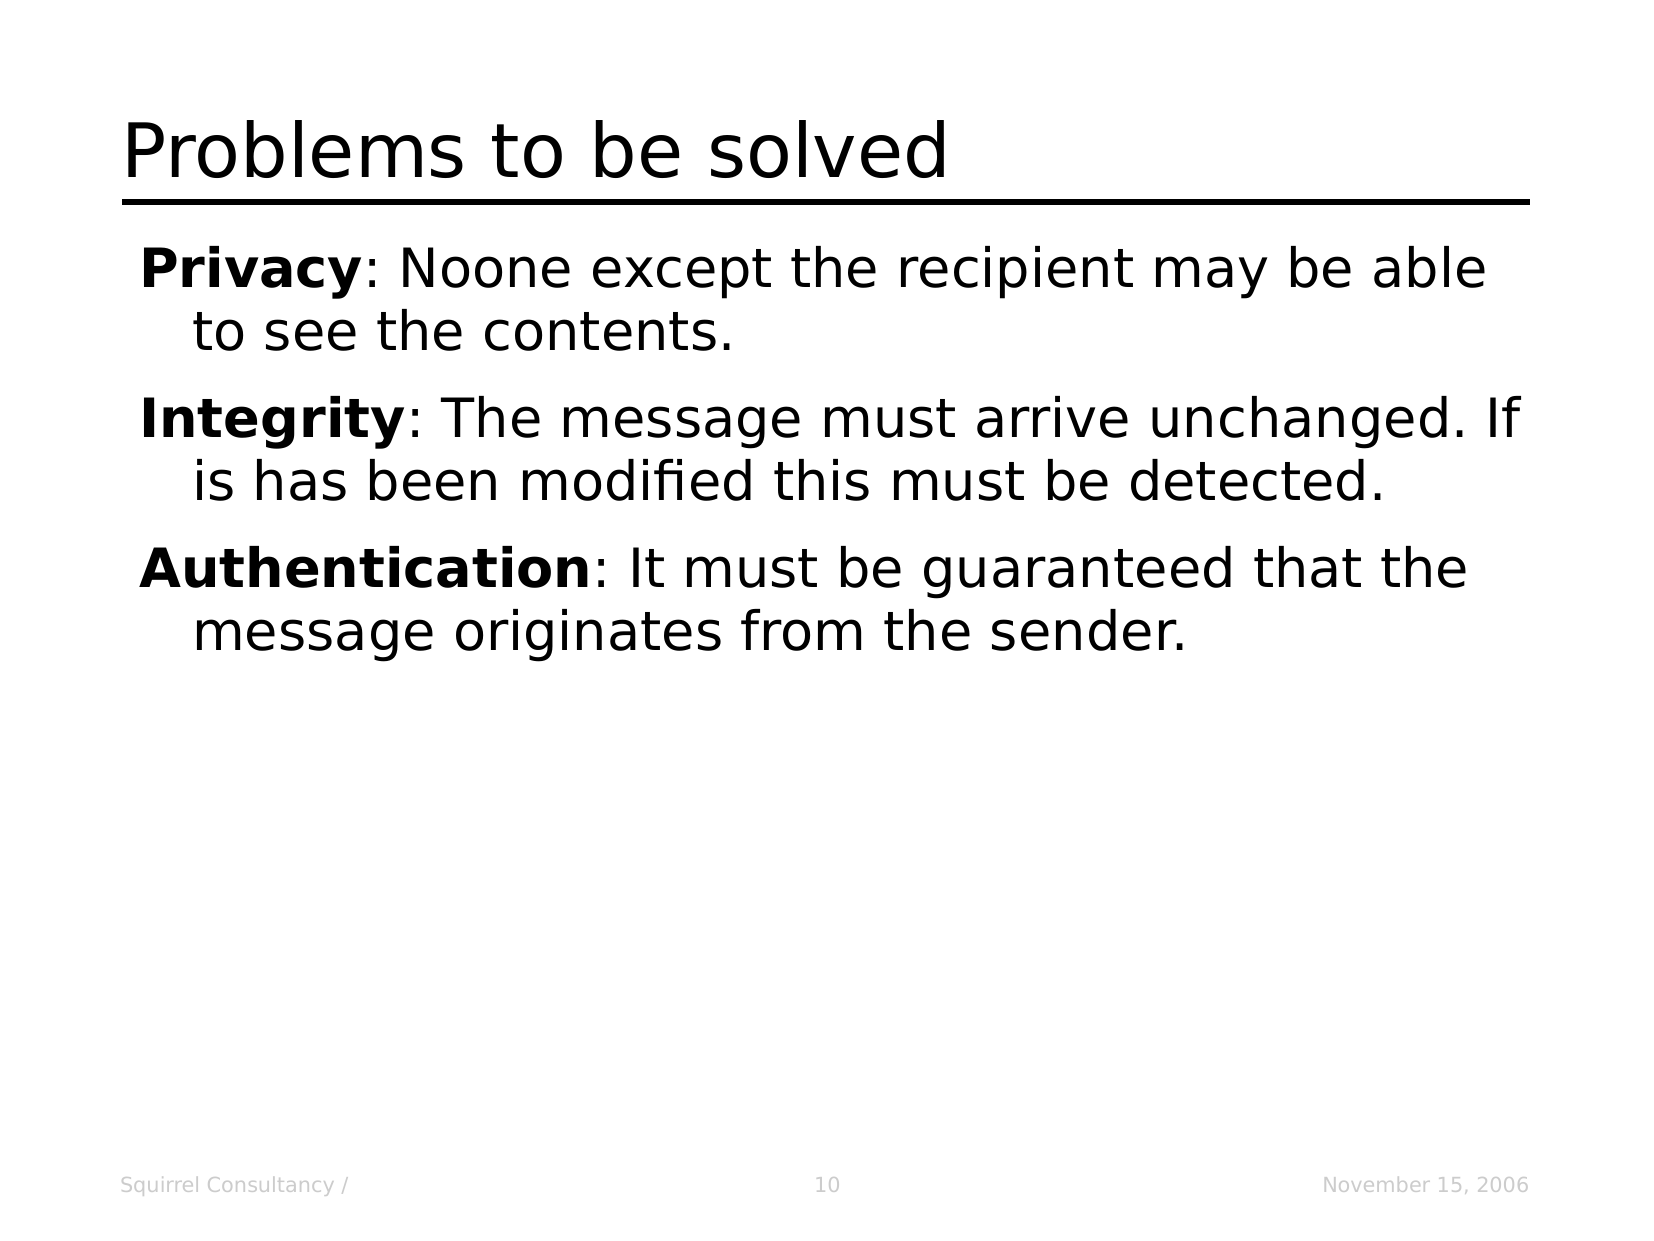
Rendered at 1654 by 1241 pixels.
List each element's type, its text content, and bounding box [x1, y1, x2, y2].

title Problems to be solved [121, 102, 1534, 200]
list Privacy: Noone except the recipient may be able to see the contents. Integrity: The message must arrive unchanged. If is has been modified this must be detected. Authentication: It must be guaranteed that the message originates from the sender. [121, 237, 1534, 1141]
